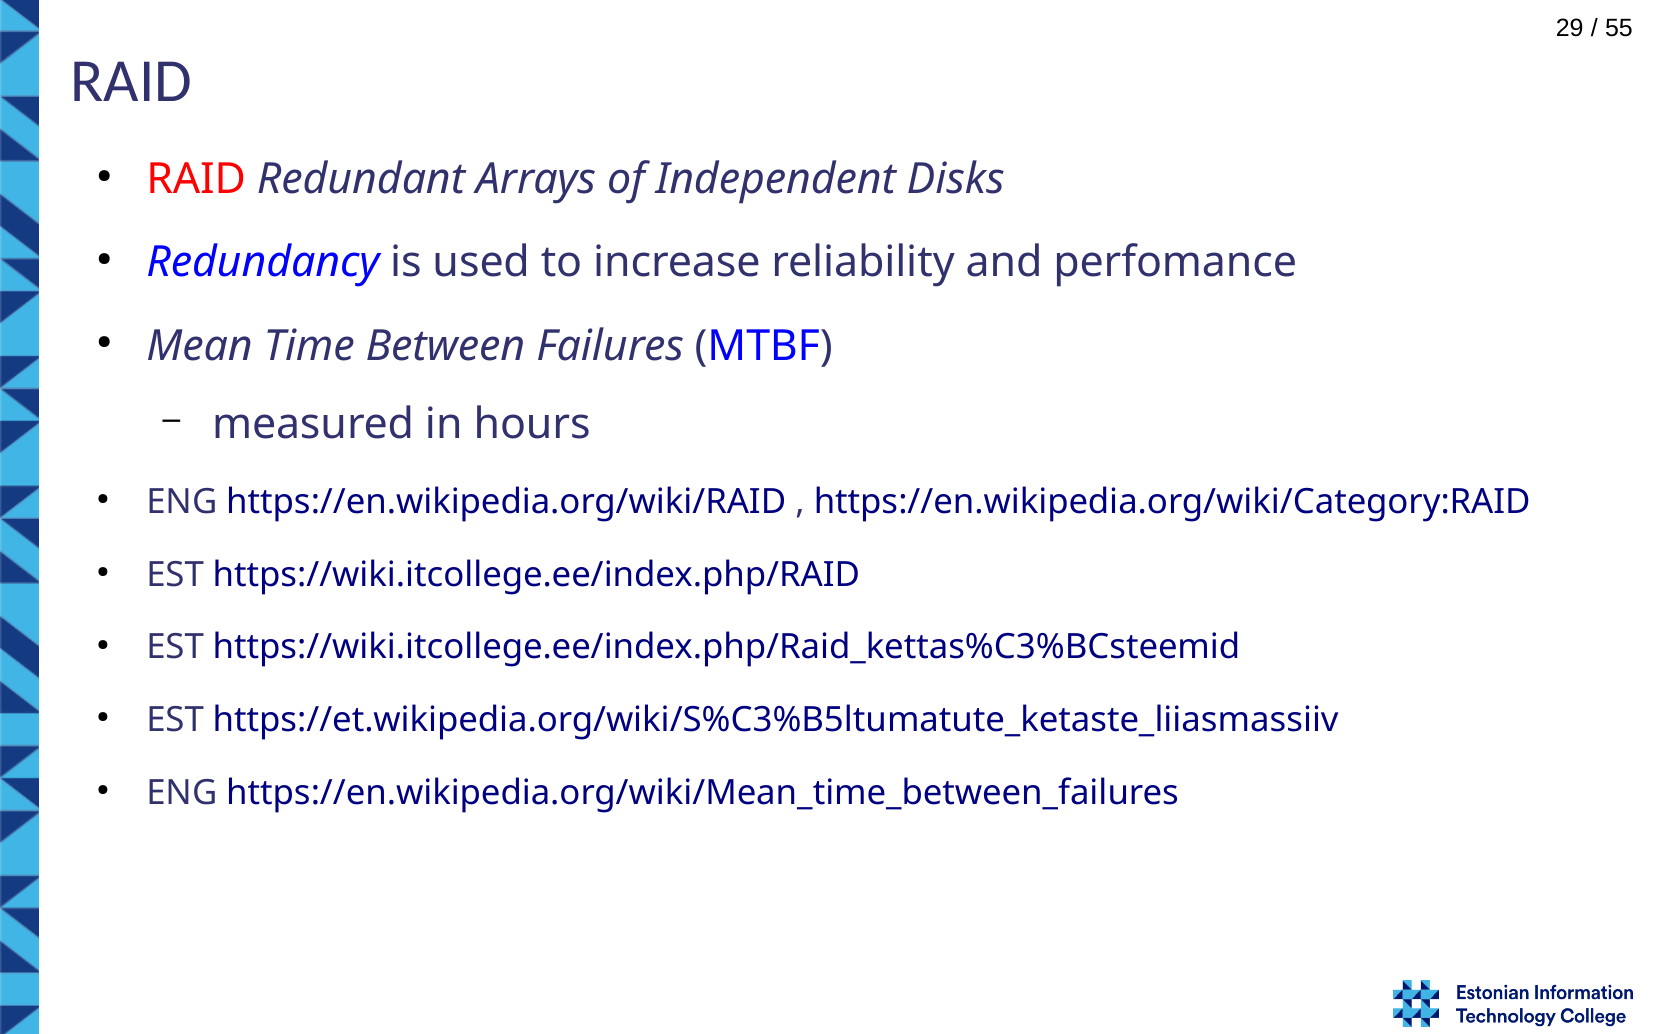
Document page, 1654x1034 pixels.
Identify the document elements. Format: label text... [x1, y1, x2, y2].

title RAID [70, 41, 1630, 130]
picture [1393, 980, 1633, 1027]
list RAID Redundant Arrays of Independent Disks Redundancy is used to increase reliability and perfomance Mean Time Between Failures (MTBF) measured in hours ENG https://en.wikipedia.org/wiki/RAID , https://en.wikipedia.org/wiki/Category:RAID EST https://wiki.itcollege.ee/index.php/RAID EST https://wiki.itcollege.ee/index.php/Raid_kettas%C3%BCsteemid EST https://et.wikipedia.org/wiki/S%C3%B5ltumatute_ketaste_liiasmassiiv ENG https://en.wikipedia.org/wiki/Mean_time_between_failures [80, 147, 1536, 866]
